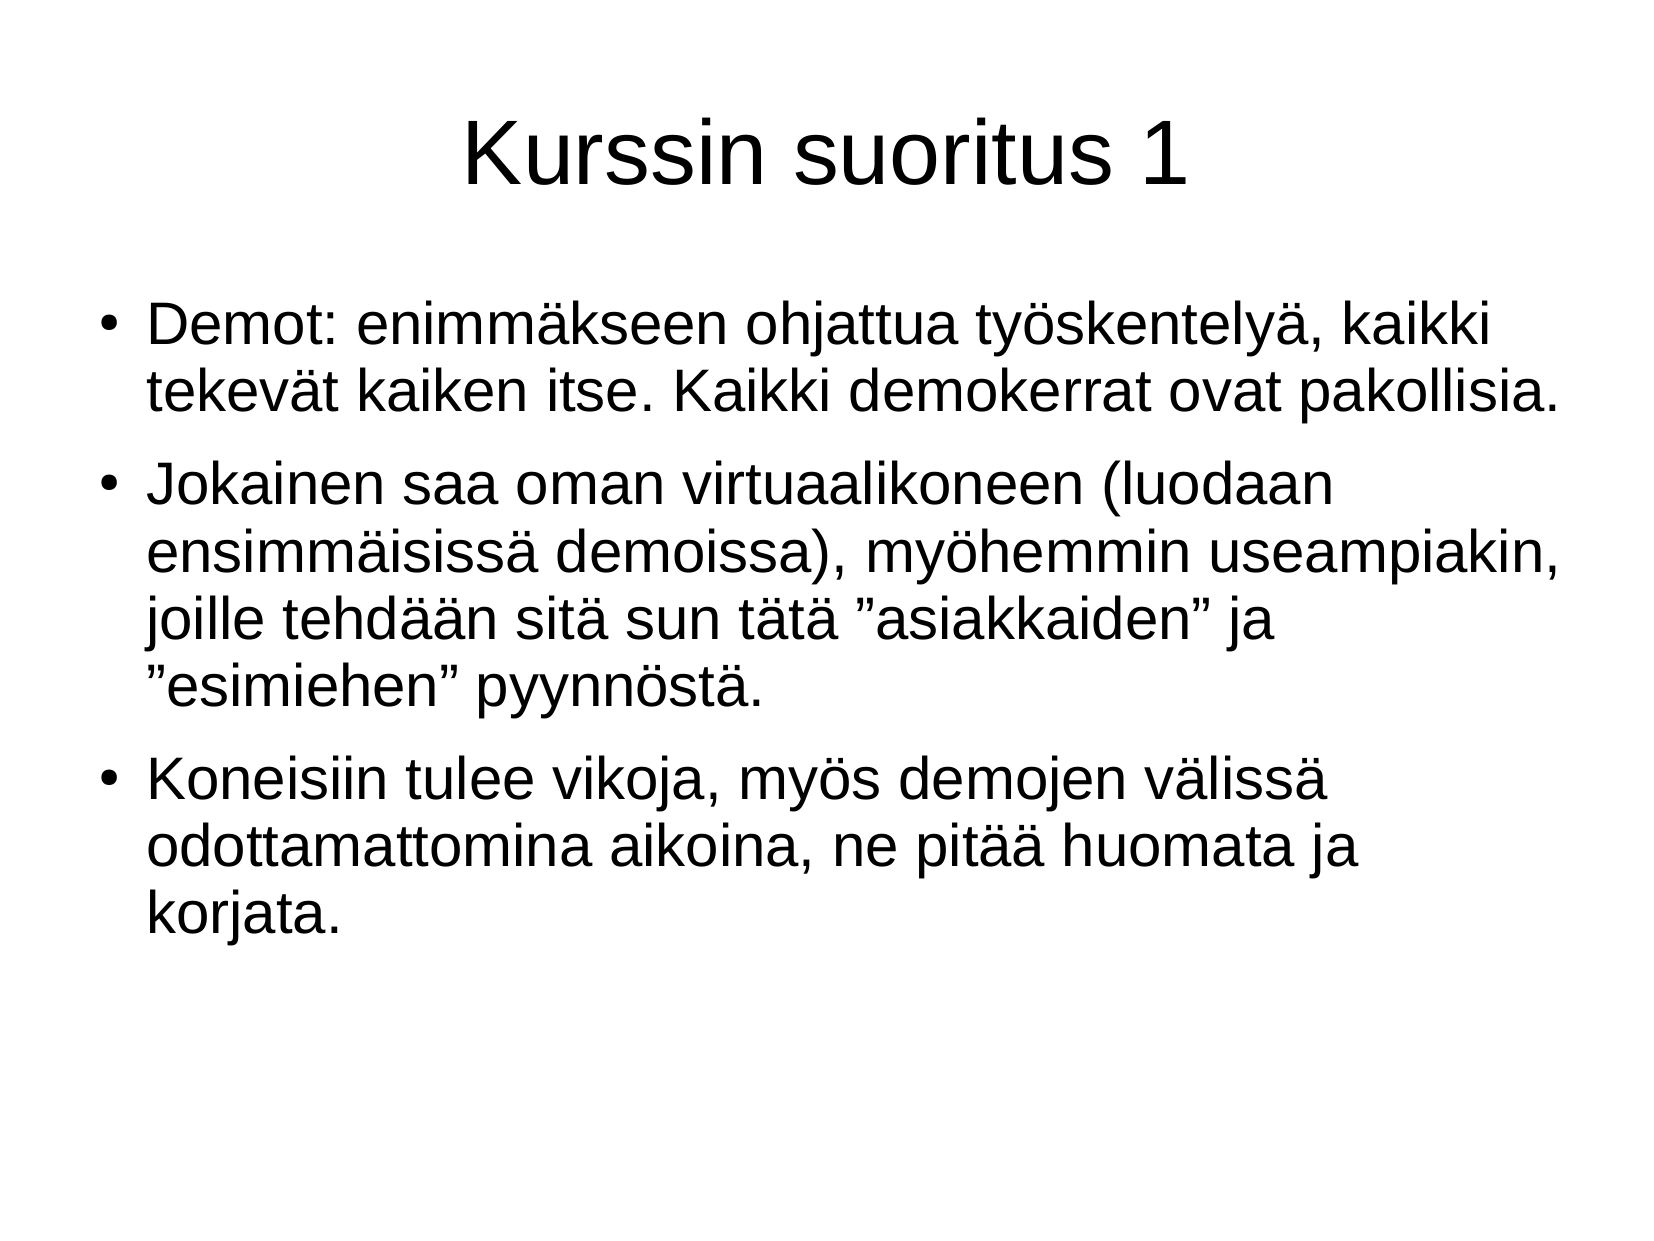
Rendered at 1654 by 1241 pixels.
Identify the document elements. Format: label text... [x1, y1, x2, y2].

title Kurssin suoritus 1 [82, 49, 1571, 257]
list Demot: enimmäkseen ohjattua työskentelyä, kaikki tekevät kaiken itse. Kaikki demokerrat ovat pakollisia. Jokainen saa oman virtuaalikoneen (luodaan ensimmäisissä demoissa), myöhemmin useampiakin, joille tehdään sitä sun tätä ”asiakkaiden” ja ”esimiehen” pyynnöstä. Koneisiin tulee vikoja, myös demojen välissä odottamattomina aikoina, ne pitää huomata ja korjata. [82, 290, 1571, 1010]
